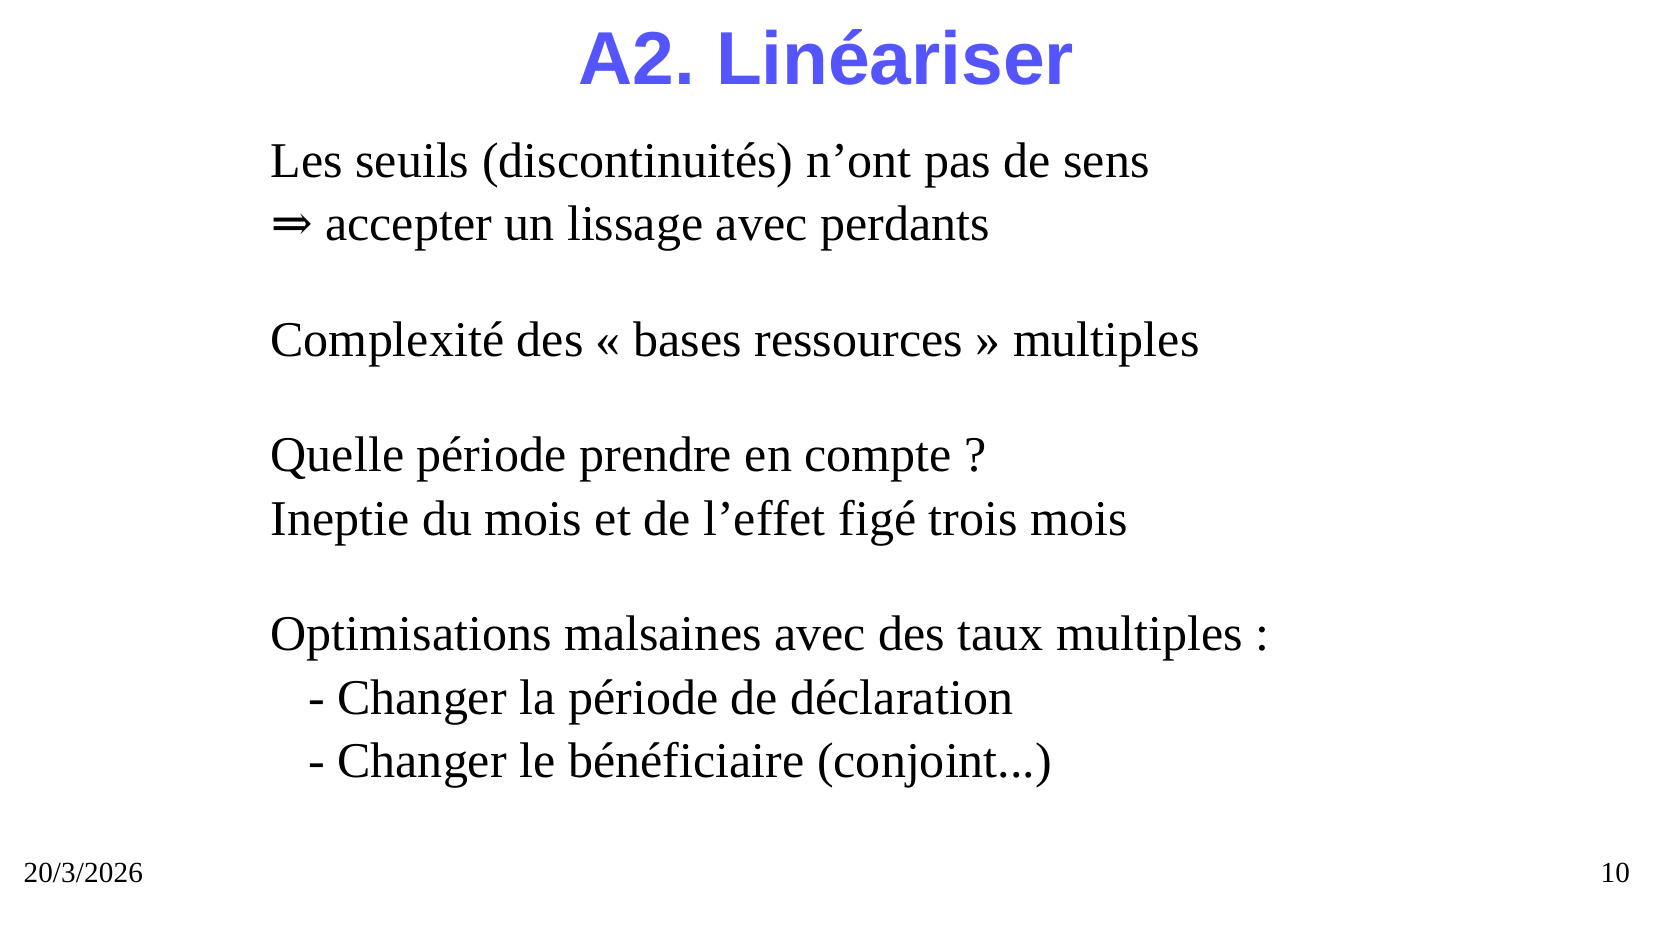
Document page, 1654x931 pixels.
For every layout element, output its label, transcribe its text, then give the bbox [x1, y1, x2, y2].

title A2. Linéariser [82, 0, 1571, 119]
text_box Les seuils (discontinuités) n’ont pas de sens ⇒ accepter un lissage avec perdants Complexité des « bases ressources » multiples Quelle période prendre en compte ? Ineptie du mois et de l’effet figé trois mois Optimisations malsaines avec des taux multiples : - Changer la période de déclaration - Changer le bénéficiaire (conjoint...) [270, 124, 1383, 853]
